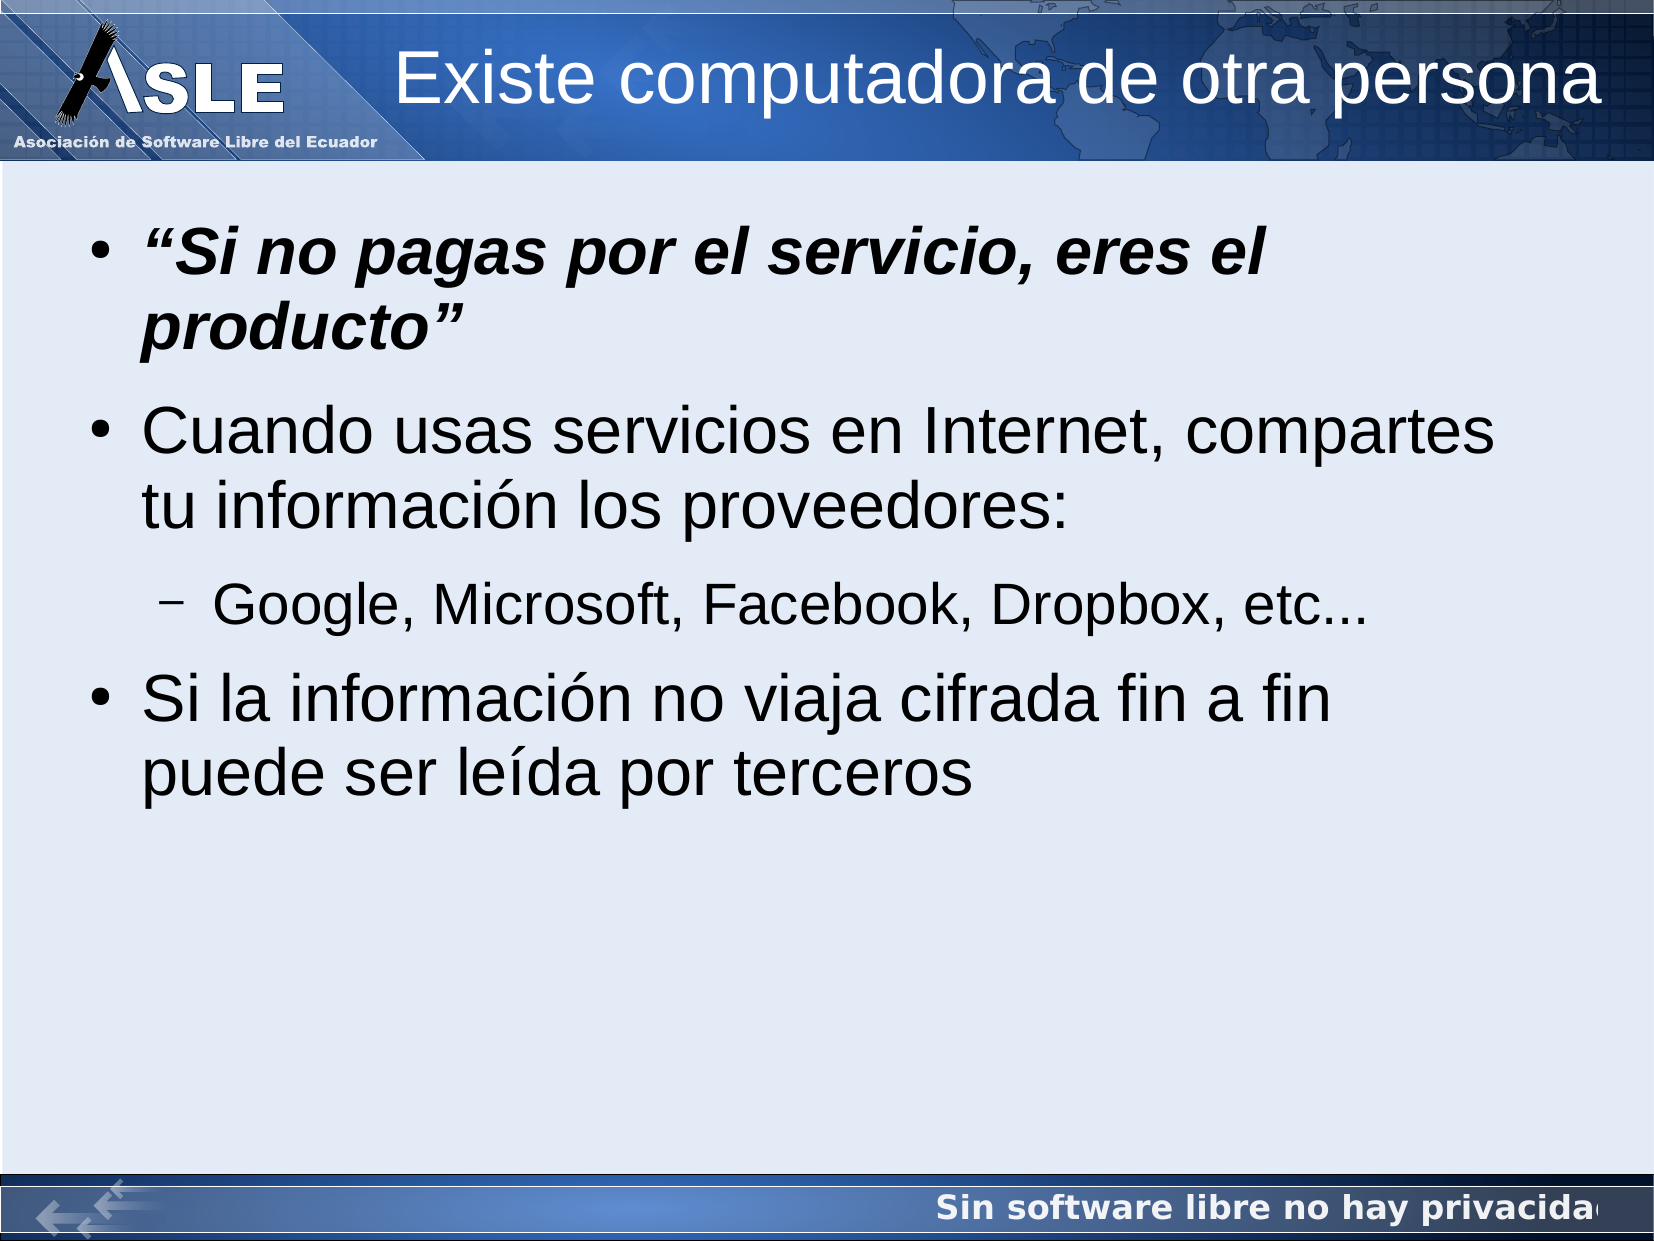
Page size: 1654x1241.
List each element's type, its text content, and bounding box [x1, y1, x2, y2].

title Existe computadora de otra persona [354, 26, 1642, 130]
list “Si no pagas por el servicio, eres el producto” Cuando usas servicios en Internet, compartes tu información los proveedores: Google, Microsoft, Facebook, Dropbox, etc... Si la información no viaja cifrada fin a fin puede ser leída por terceros [70, 213, 1524, 934]
